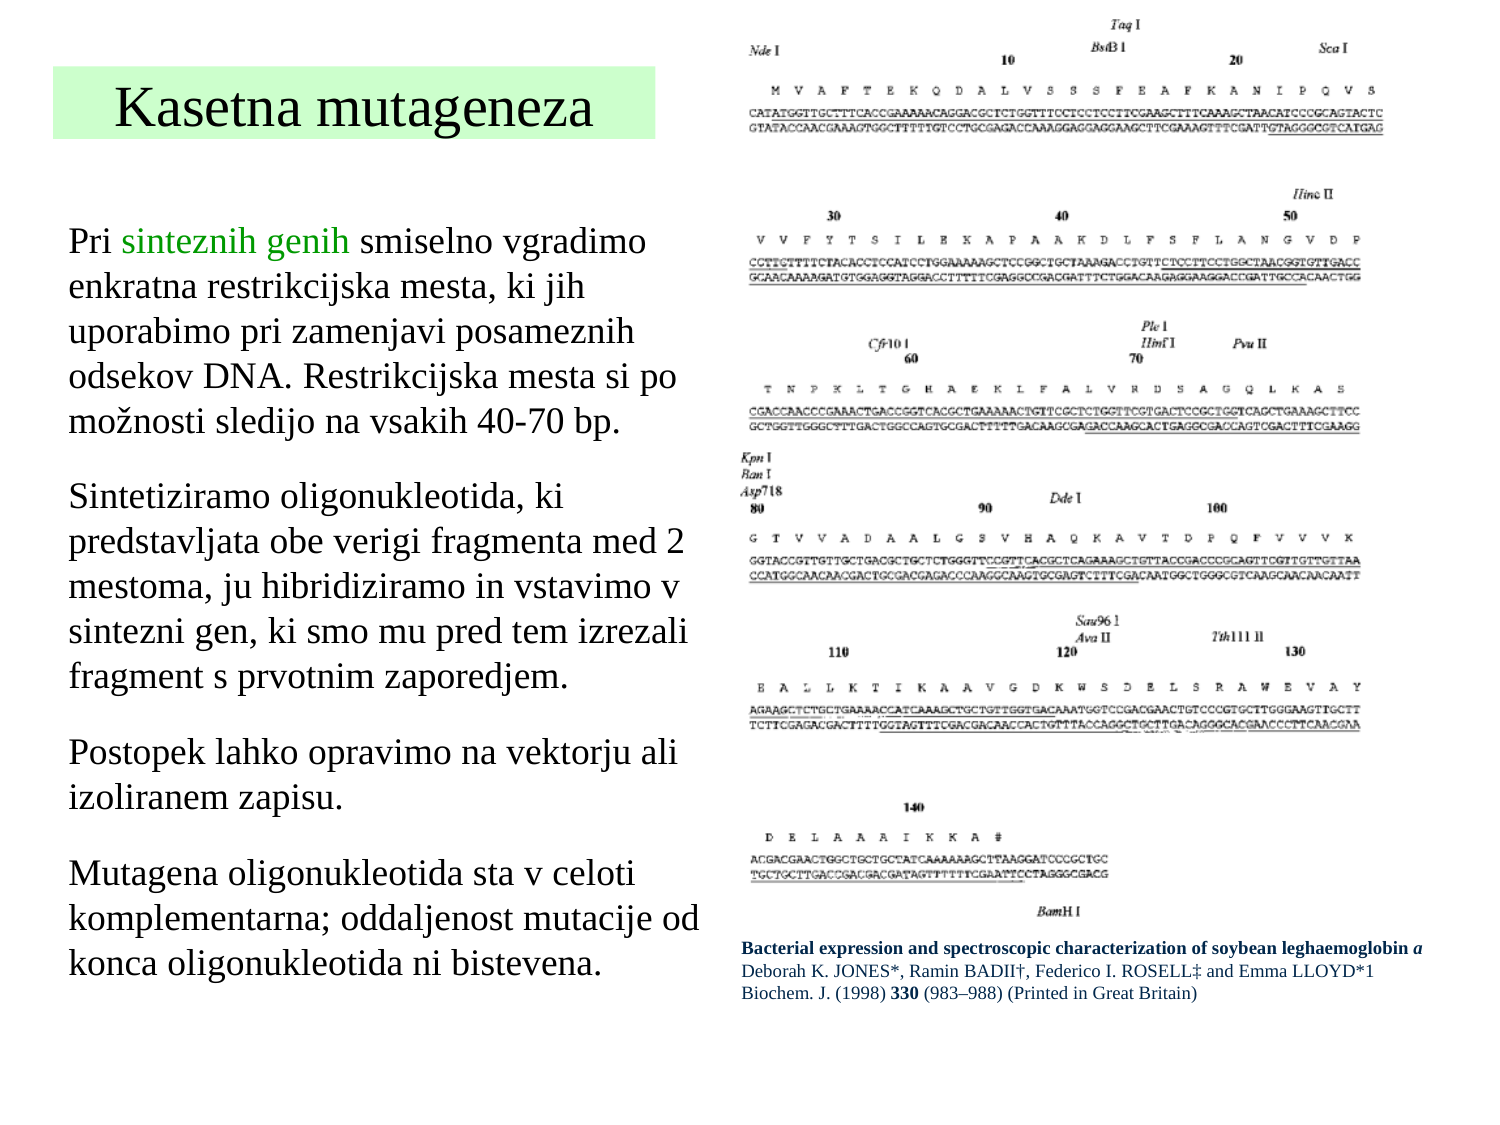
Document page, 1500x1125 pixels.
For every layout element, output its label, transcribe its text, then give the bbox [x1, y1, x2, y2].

picture [738, 18, 1392, 917]
title Kasetna mutageneza [53, 66, 656, 139]
text_box Bacterial expression and spectroscopic characterization of soybean leghaemoglobin a Deborah K. JONES*, Ramin BADII†, Federico I. ROSELL‡ and Emma LLOYD*1 Biochem. J. (1998) 330 (983–988) (Printed in Great Britain) [726, 928, 1471, 1012]
list Pri sinteznih genih smiselno vgradimo enkratna restrikcijska mesta, ki jih uporabimo pri zamenjavi posameznih odsekov DNA. Restrikcijska mesta si po možnosti sledijo na vsakih 40-70 bp. Sintetiziramo oligonukleotida, ki predstavljata obe verigi fragmenta med 2 mestoma, ju hibridiziramo in vstavimo v sintezni gen, ki smo mu pred tem izrezali fragment s prvotnim zaporedjem. Postopek lahko opravimo na vektorju ali izoliranem zapisu. Mutagena oligonukleotida sta v celoti komplementarna; oddaljenost mutacije od konca oligonukleotida ni bistevena. [53, 208, 738, 1035]
